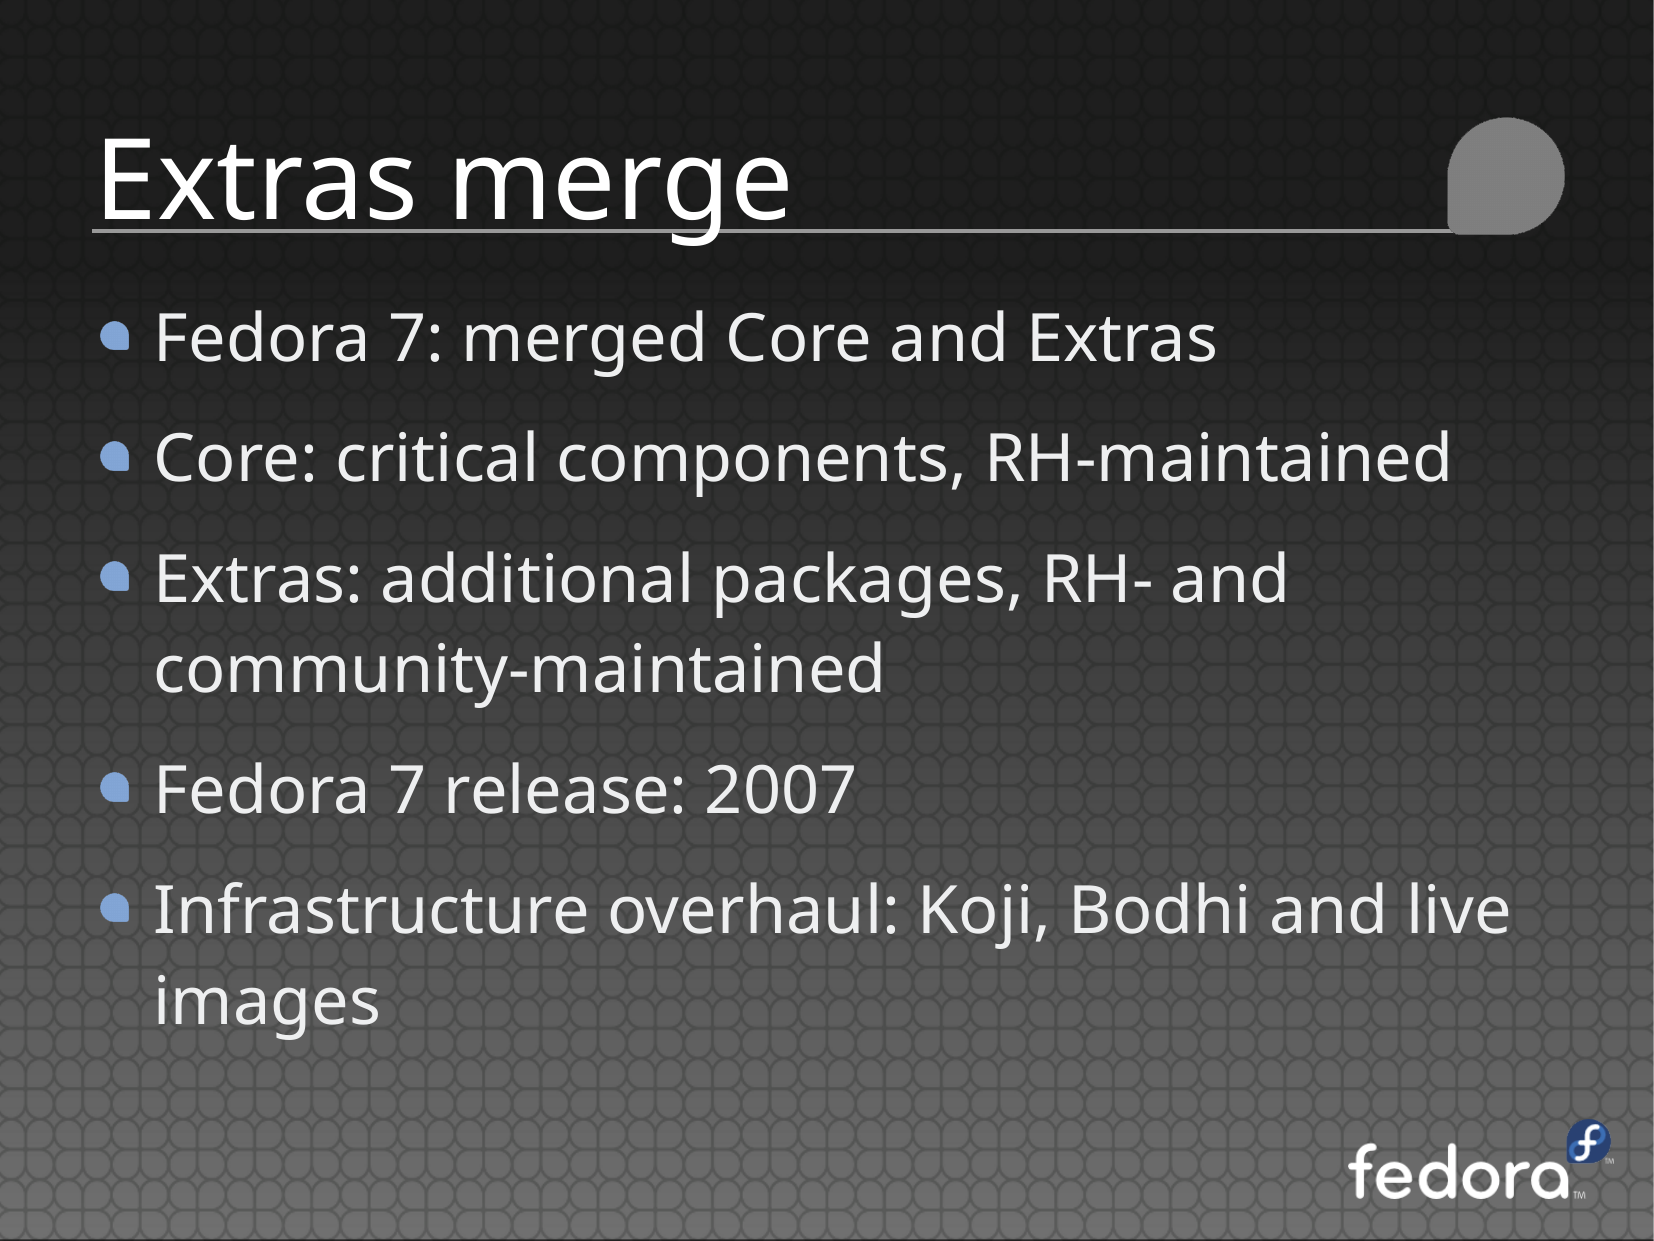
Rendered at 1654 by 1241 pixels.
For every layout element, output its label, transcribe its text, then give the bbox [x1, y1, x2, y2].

picture [0, 0, 1654, 1241]
title Extras merge [94, 100, 1426, 251]
list Fedora 7: merged Core and Extras Core: critical components, RH-maintained Extras: additional packages, RH- and community-maintained Fedora 7 release: 2007 Infrastructure overhaul: Koji, Bodhi and live images [82, 290, 1571, 1094]
